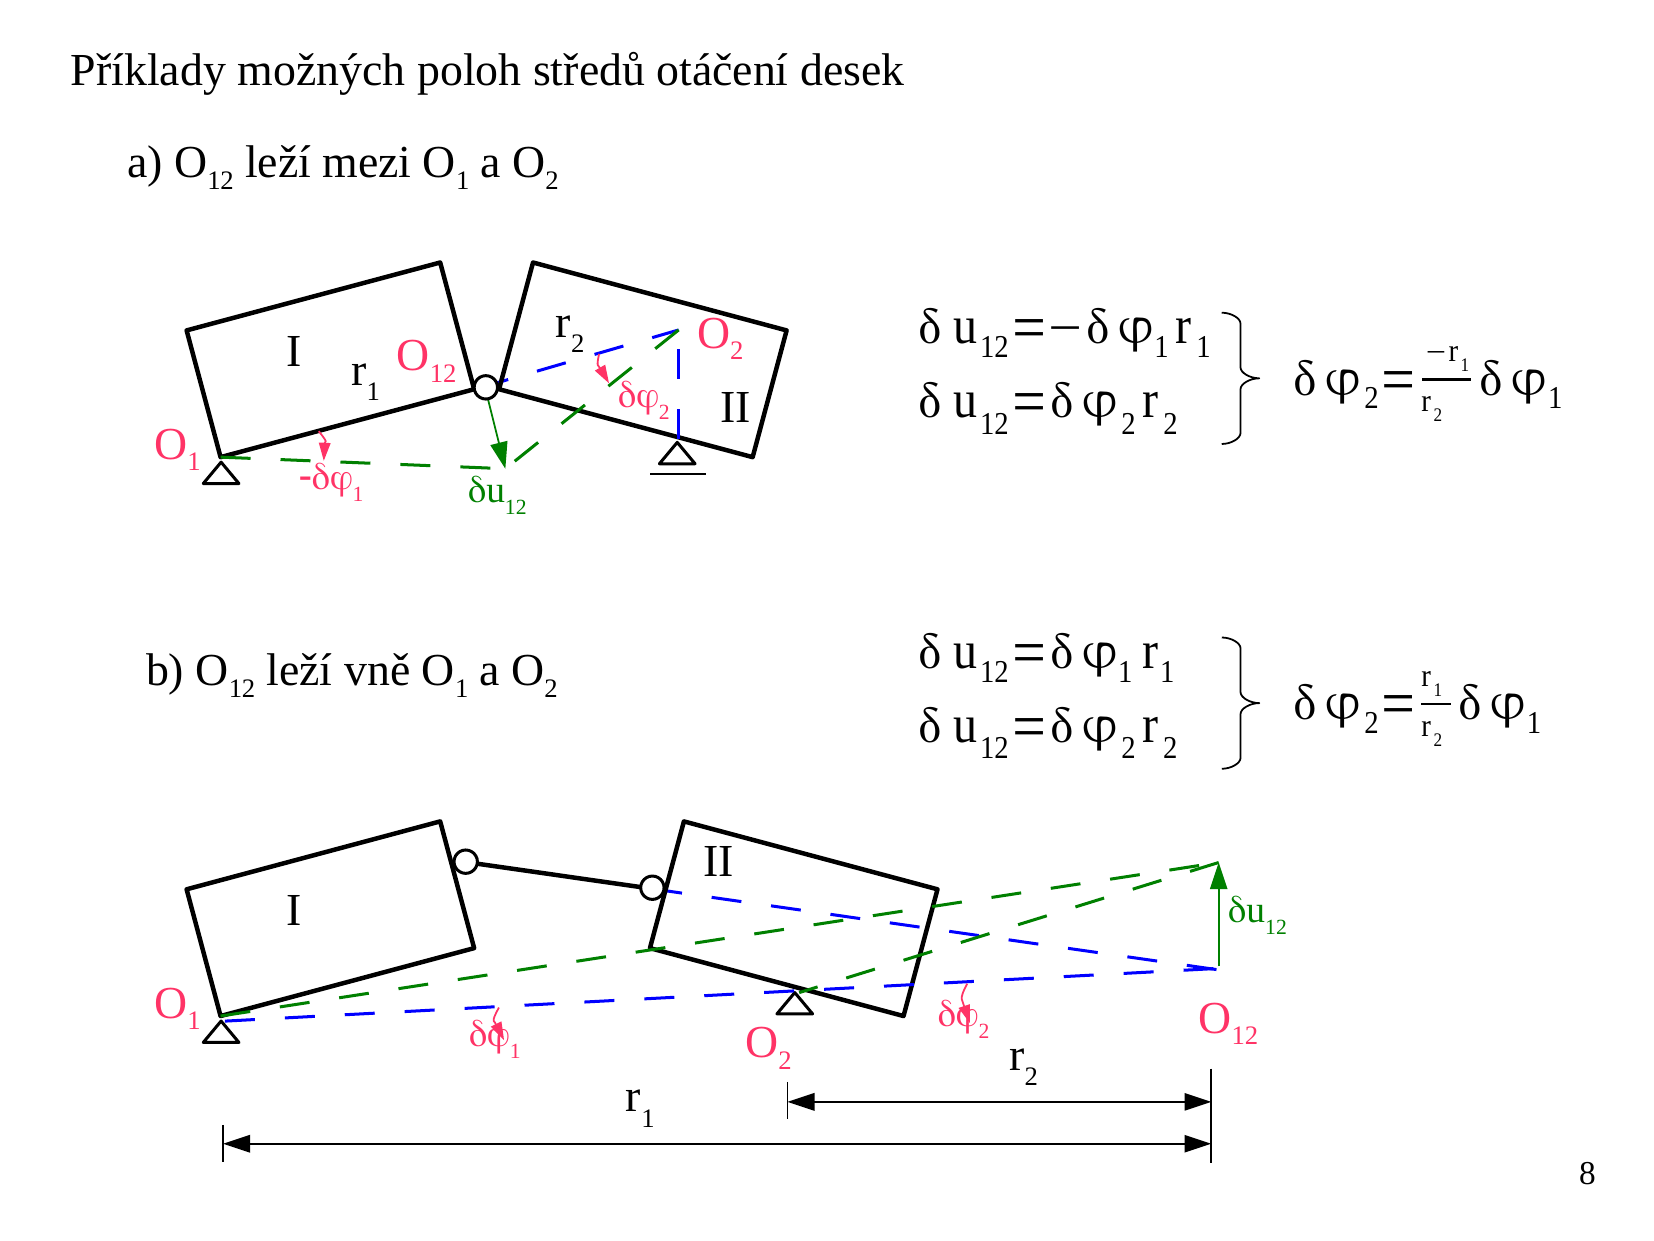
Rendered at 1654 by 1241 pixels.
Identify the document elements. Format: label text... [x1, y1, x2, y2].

text_box O1 [139, 410, 216, 485]
text_box I [272, 877, 318, 944]
text_box [203, 462, 239, 484]
text_box r1 [336, 337, 395, 418]
text_box r2 [994, 1021, 1053, 1101]
text_box -dj1 [299, 456, 394, 528]
text_box dj1 [468, 1012, 526, 1073]
text_box II [718, 827, 749, 836]
text_box b) O12 leží vně O1 a O2 [131, 637, 619, 714]
text_box dj2 [617, 373, 768, 446]
text_box O12 [1183, 984, 1274, 1059]
text_box O1 [211, 410, 216, 427]
text_box II [688, 827, 749, 894]
text_box O1 [139, 969, 216, 1044]
text_box [203, 1021, 239, 1043]
text_box I [272, 318, 318, 385]
chart [1274, 656, 1553, 751]
text_box du12 [1227, 888, 1303, 949]
text_box r2 [541, 288, 600, 369]
text_box [454, 849, 478, 874]
text_box Příklady možných poloh středů otáčení desek [56, 37, 1327, 104]
text_box [640, 876, 665, 900]
text_box O12 [382, 322, 472, 396]
text_box [474, 375, 498, 400]
text_box [659, 446, 696, 464]
text_box du12 [467, 468, 581, 529]
text_box dj2 [937, 992, 995, 1053]
text_box O2 [730, 1009, 807, 1083]
text_box a) O12 leží mezi O1 a O2 [112, 129, 574, 207]
text_box O2 [682, 299, 759, 374]
text_box r1 [611, 1063, 670, 1143]
text_box [781, 992, 813, 1014]
text_box O1 [211, 969, 216, 986]
chart [899, 618, 1189, 767]
chart [1273, 331, 1575, 427]
chart [898, 293, 1222, 443]
